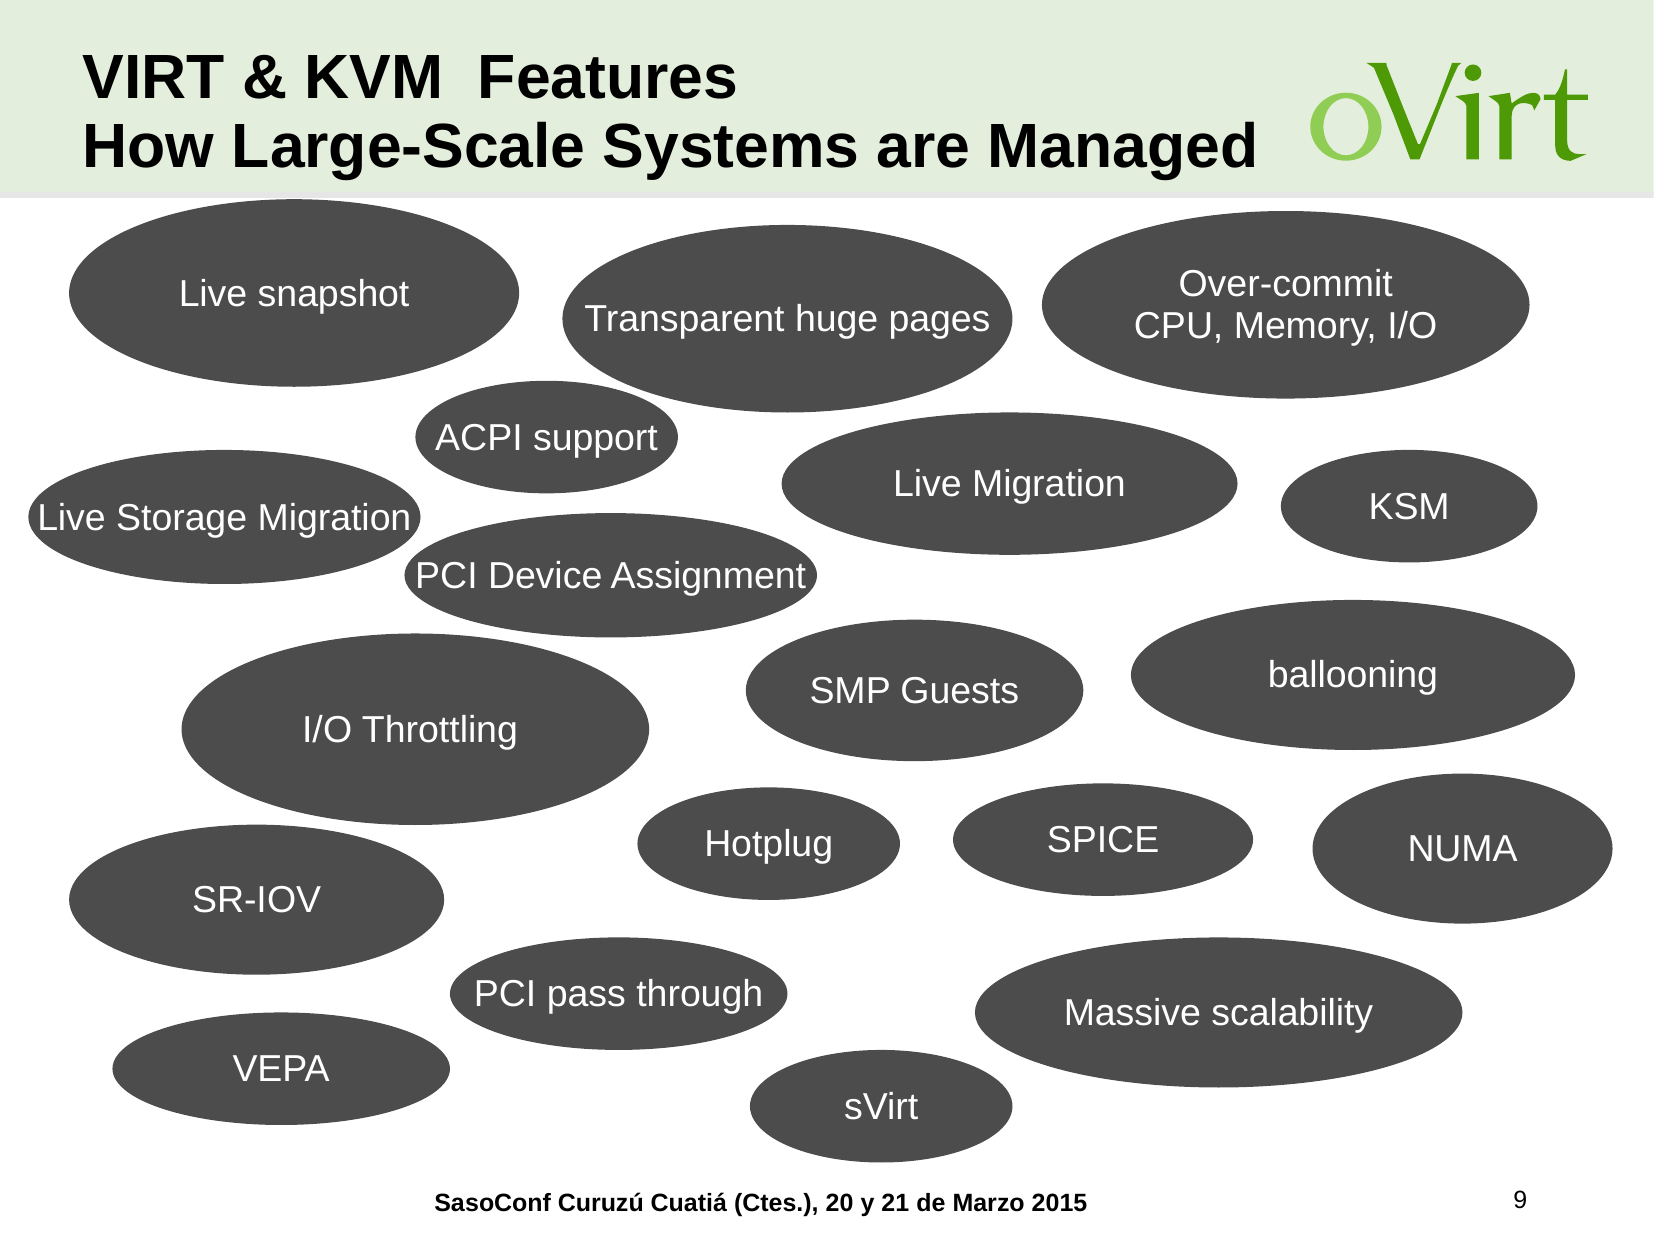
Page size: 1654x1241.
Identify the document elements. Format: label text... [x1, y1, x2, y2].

title VIRT & KVM Features How Large-Scale Systems are Managed [82, 37, 1571, 188]
text_box ballooning [1130, 599, 1576, 751]
text_box NUMA [1312, 773, 1613, 924]
text_box Hotplug [637, 787, 901, 900]
text_box PCI Device Assignment [404, 513, 818, 638]
text_box Live Migration [781, 412, 1238, 555]
text_box Massive scalability [974, 937, 1463, 1088]
text_box SPICE [953, 783, 1254, 896]
text_box PCI pass through [449, 937, 788, 1050]
text_box SMP Guests [745, 619, 1084, 762]
text_box KSM [1280, 449, 1538, 563]
text_box I/O Throttling [181, 633, 650, 826]
text_box Live Storage Migration [28, 449, 421, 584]
text_box Over-commit CPU, Memory, I/O [1041, 211, 1530, 399]
text_box VEPA [112, 1012, 451, 1126]
text_box ACPI support [415, 380, 678, 494]
text_box sVirt [749, 1049, 1013, 1163]
text_box SR-IOV [69, 824, 445, 975]
text_box Live snapshot [69, 199, 520, 387]
text_box Transparent huge pages [562, 224, 1013, 413]
